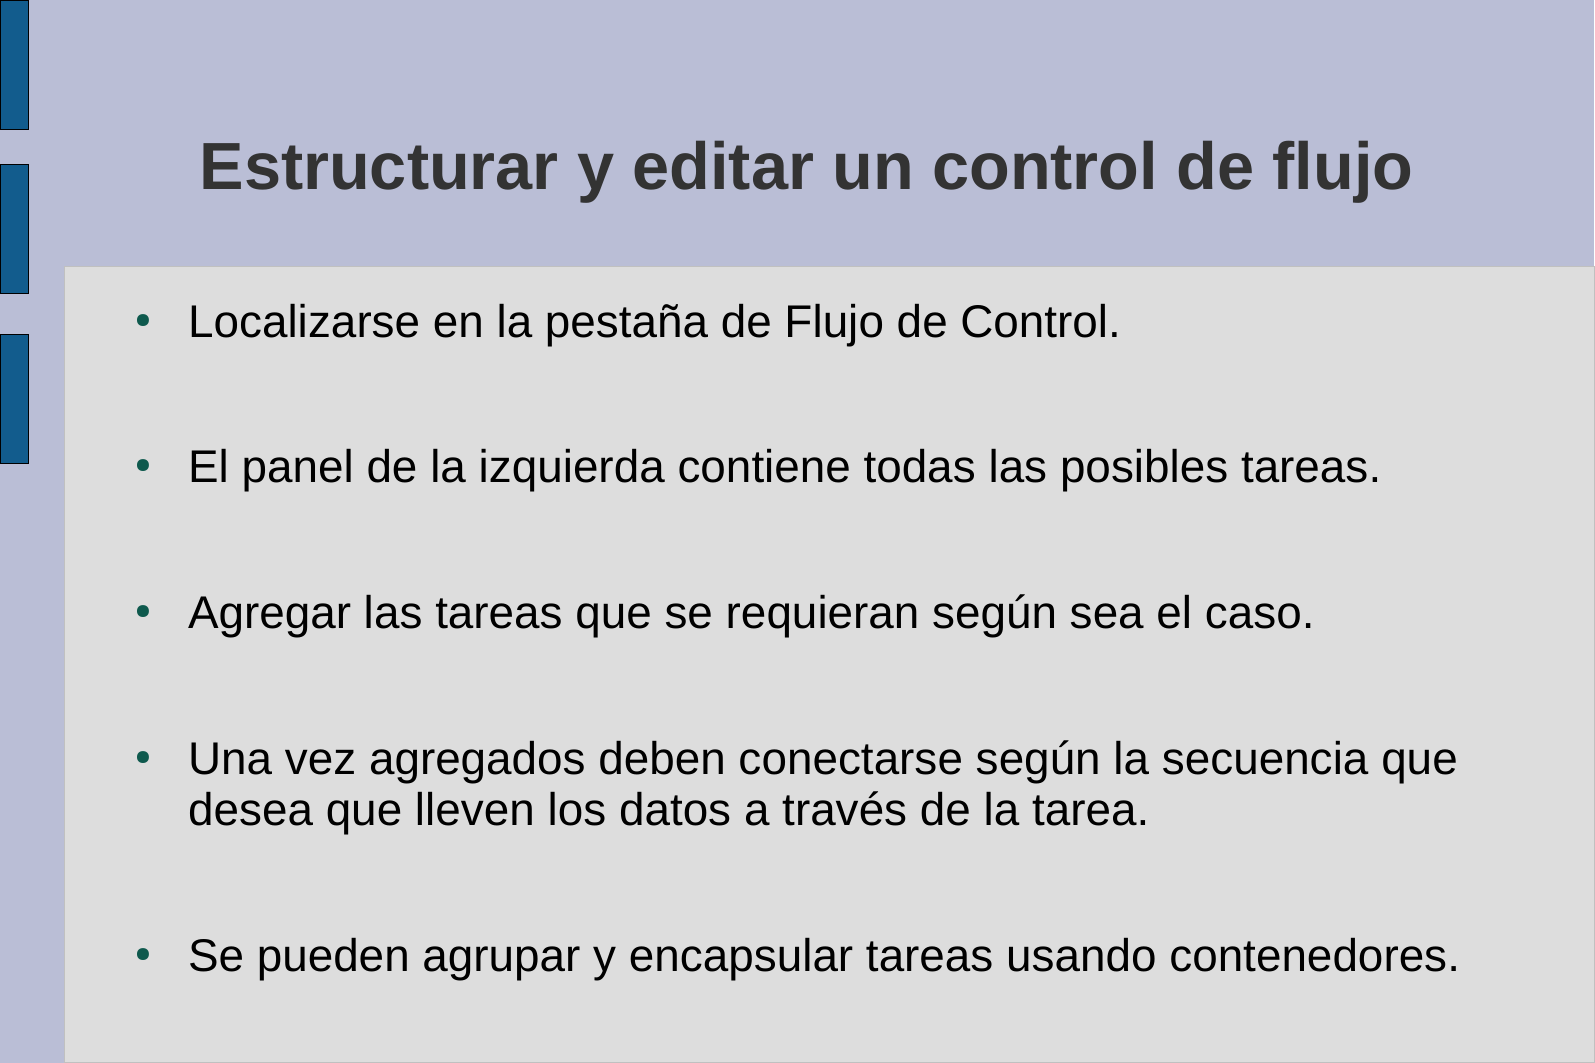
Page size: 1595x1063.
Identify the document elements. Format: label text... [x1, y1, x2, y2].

title Estructurar y editar un control de flujo [117, 78, 1479, 256]
list Localizarse en la pestaña de Flujo de Control. El panel de la izquierda contiene todas las posibles tareas. Agregar las tareas que se requieran según sea el caso. Una vez agregados deben conectarse según la secuencia que desea que lleven los datos a través de la tarea. Se pueden agrupar y encapsular tareas usando contenedores. [117, 295, 1479, 979]
